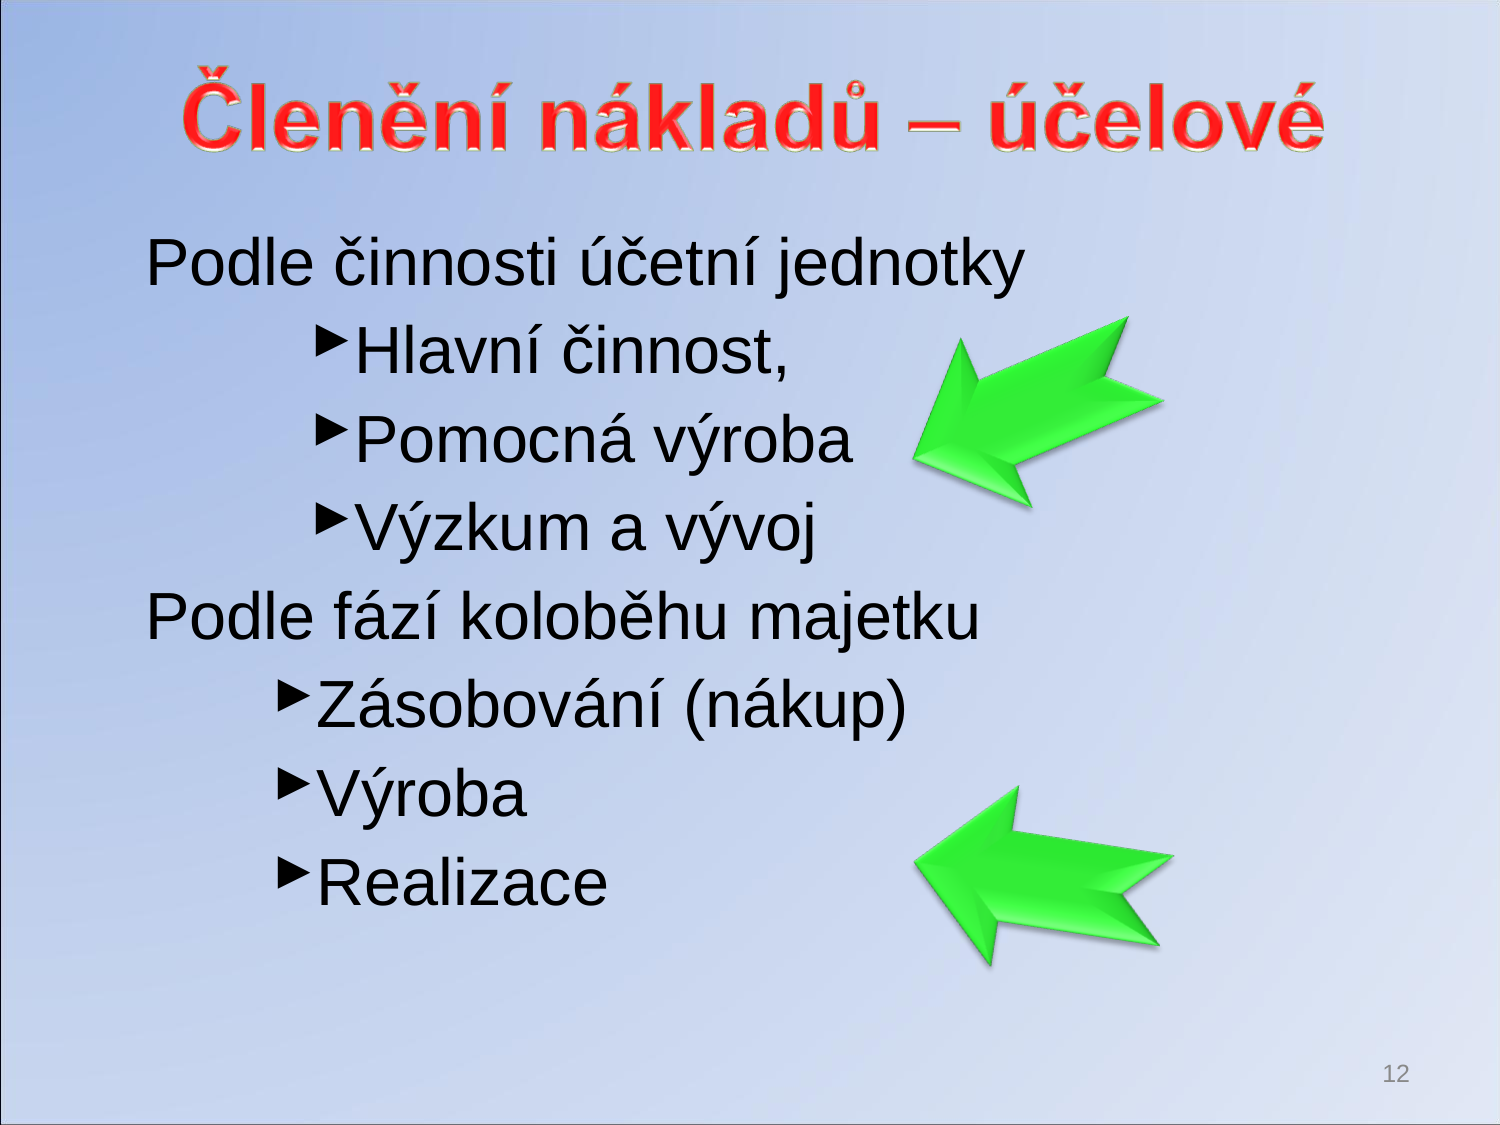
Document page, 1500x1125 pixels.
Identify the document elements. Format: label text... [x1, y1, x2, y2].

text_box <číslo> [1074, 1042, 1426, 1103]
picture [0, 0, 1500, 1125]
list Podle činnosti účetní jednotky Hlavní činnost, Pomocná výroba Výzkum a vývoj Podle fází koloběhu majetku Zásobování (nákup) Výroba Realizace [112, 219, 1353, 976]
